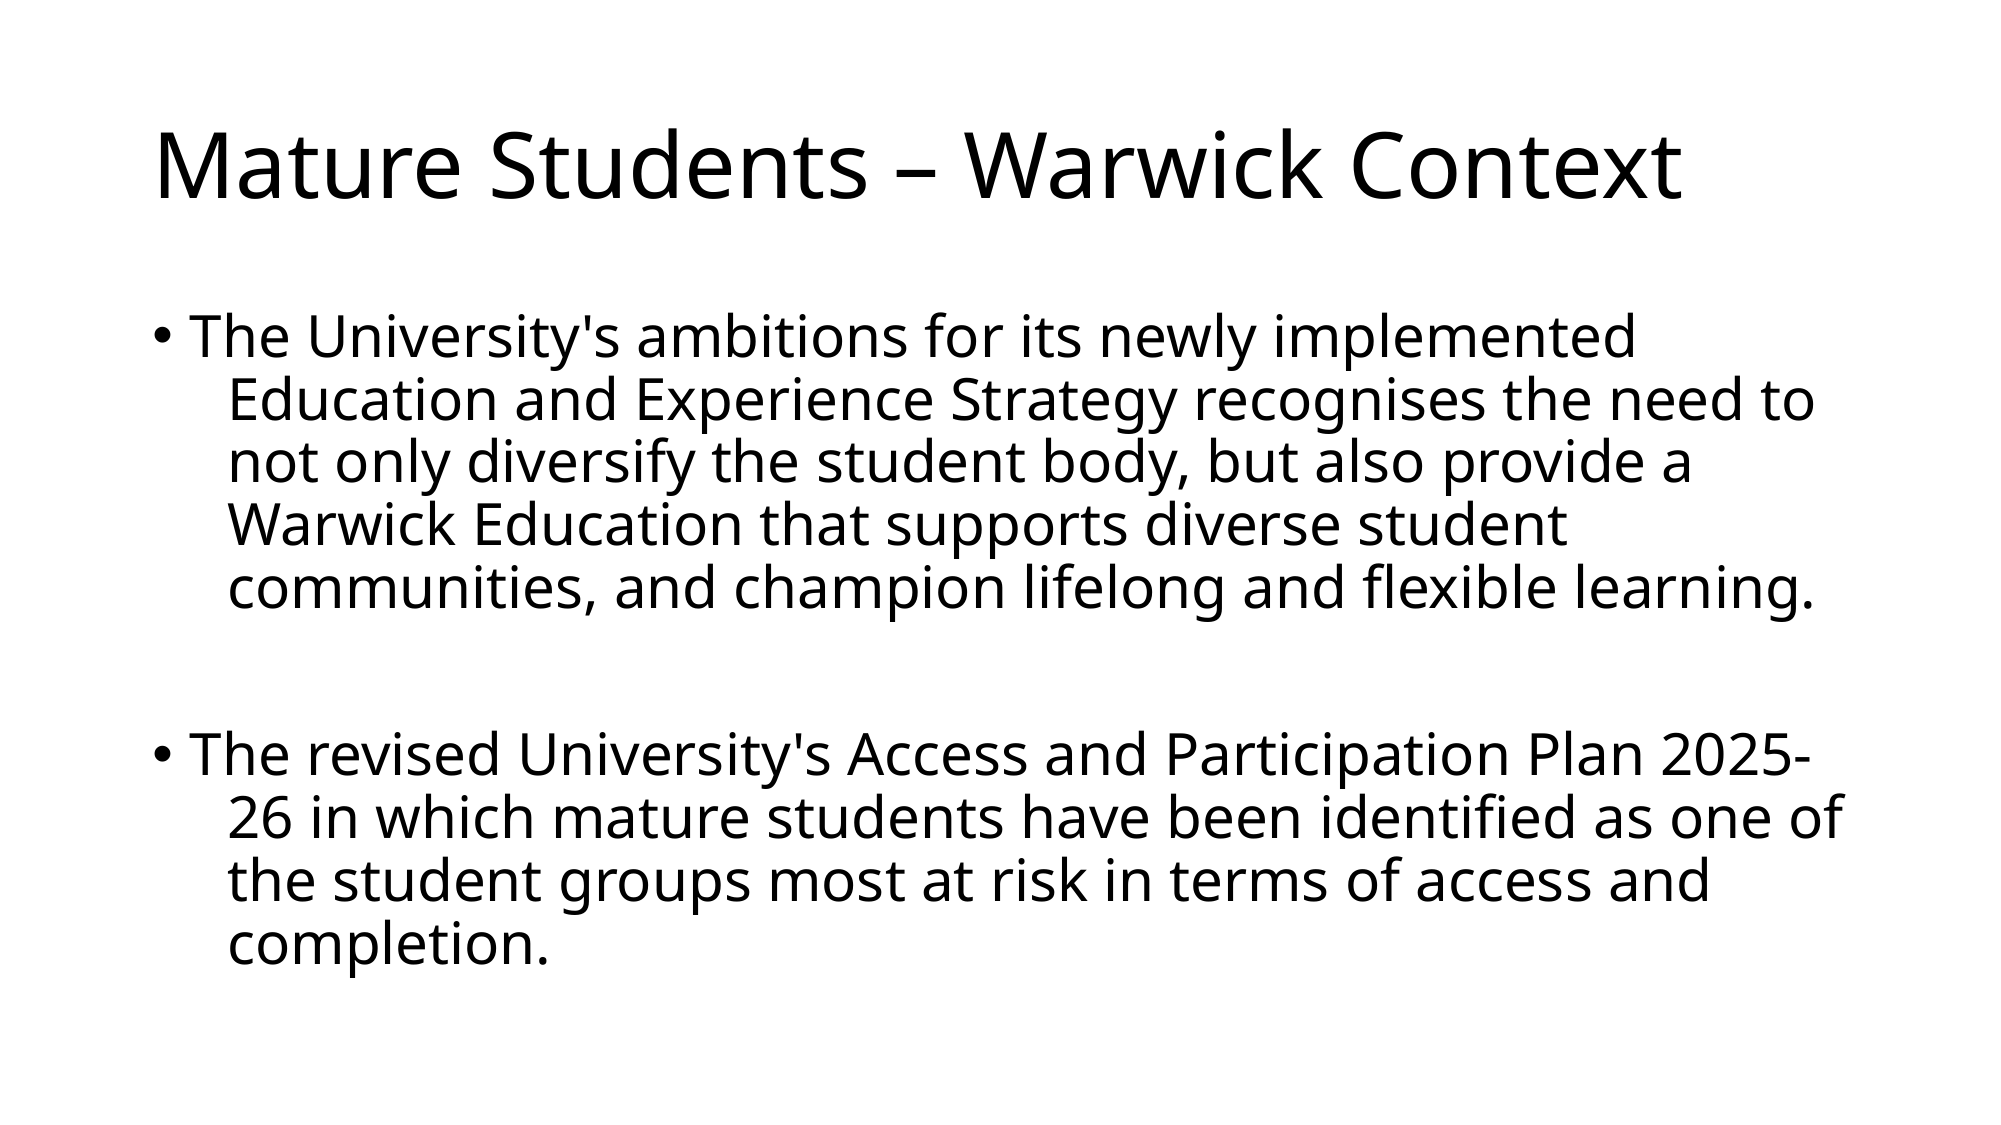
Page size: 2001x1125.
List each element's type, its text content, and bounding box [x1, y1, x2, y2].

title Mature Students – Warwick Context [137, 59, 1863, 278]
list The University's ambitions for its newly implemented Education and Experience Strategy recognises the need to not only diversify the student body, but also provide a Warwick Education that supports diverse student communities, and champion lifelong and flexible learning. The revised University's Access and Participation Plan 2025-26 in which mature students have been identified as one of the student groups most at risk in terms of access and completion. [137, 299, 1863, 1014]
